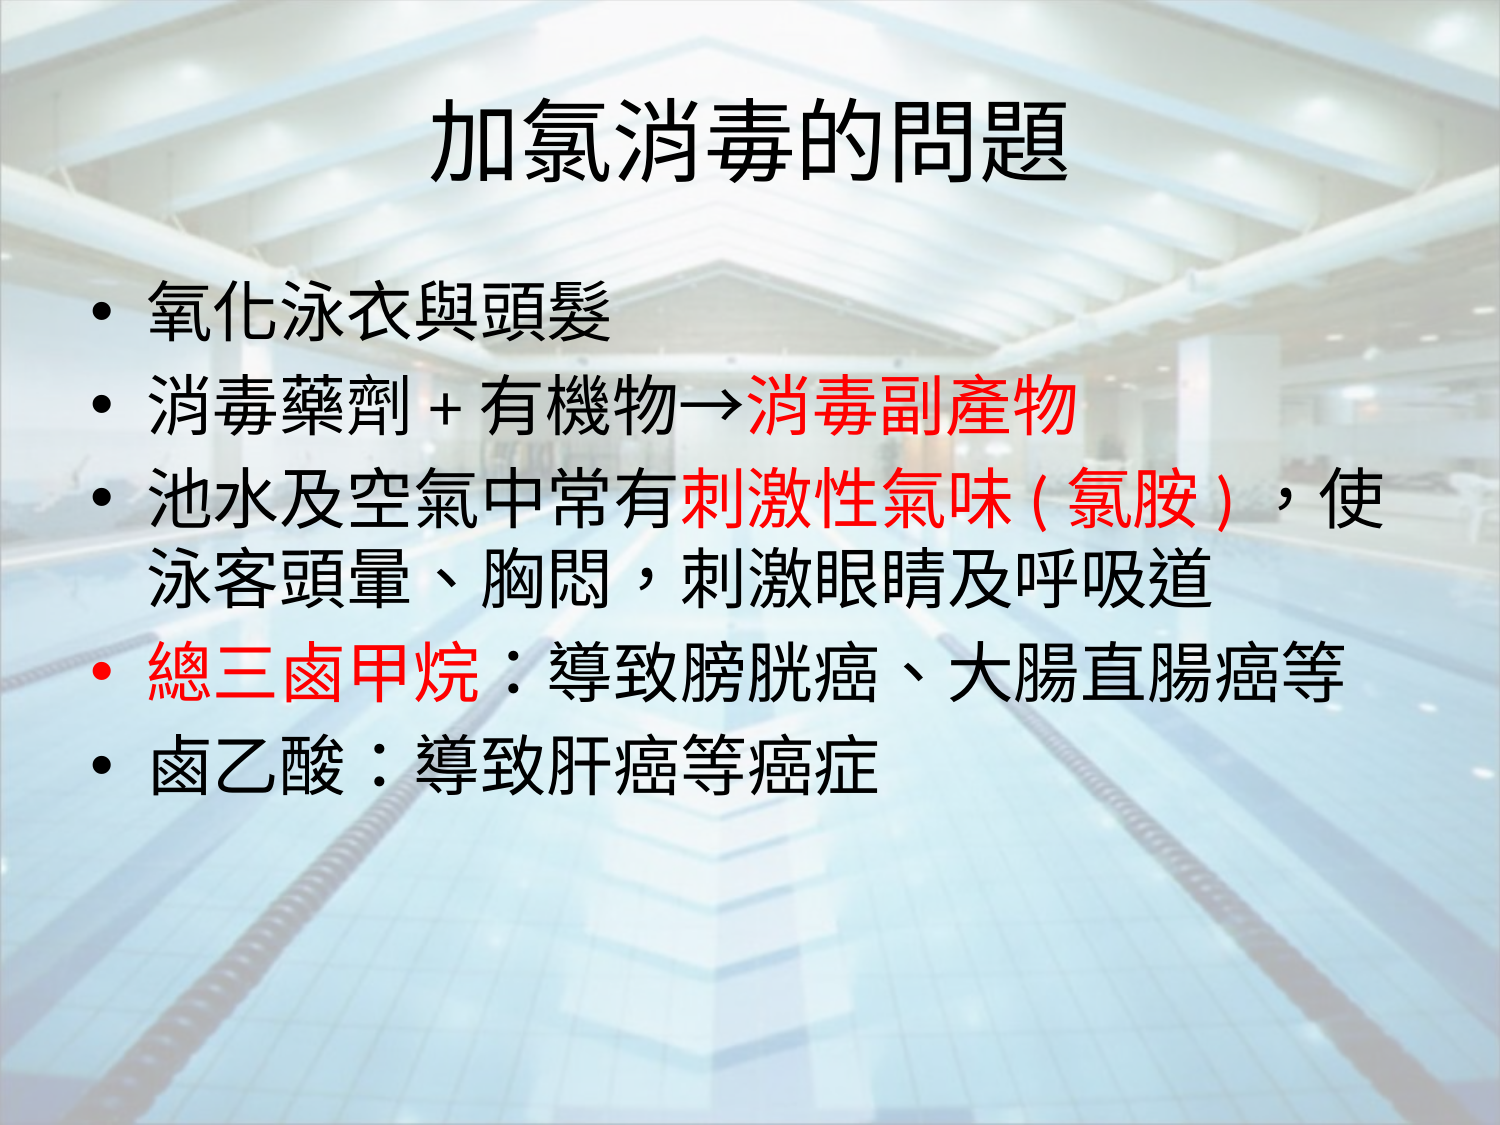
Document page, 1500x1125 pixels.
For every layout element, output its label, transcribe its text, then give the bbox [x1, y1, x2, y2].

list 氧化泳衣與頭髮 消毒藥劑+有機物→消毒副產物 池水及空氣中常有刺激性氣味(氯胺)，使泳客頭暈、胸悶，刺激眼睛及呼吸道 總三鹵甲烷：導致膀胱癌、大腸直腸癌等 鹵乙酸：導致肝癌等癌症 [75, 262, 1425, 1005]
title 加氯消毒的問題 [75, 45, 1425, 233]
